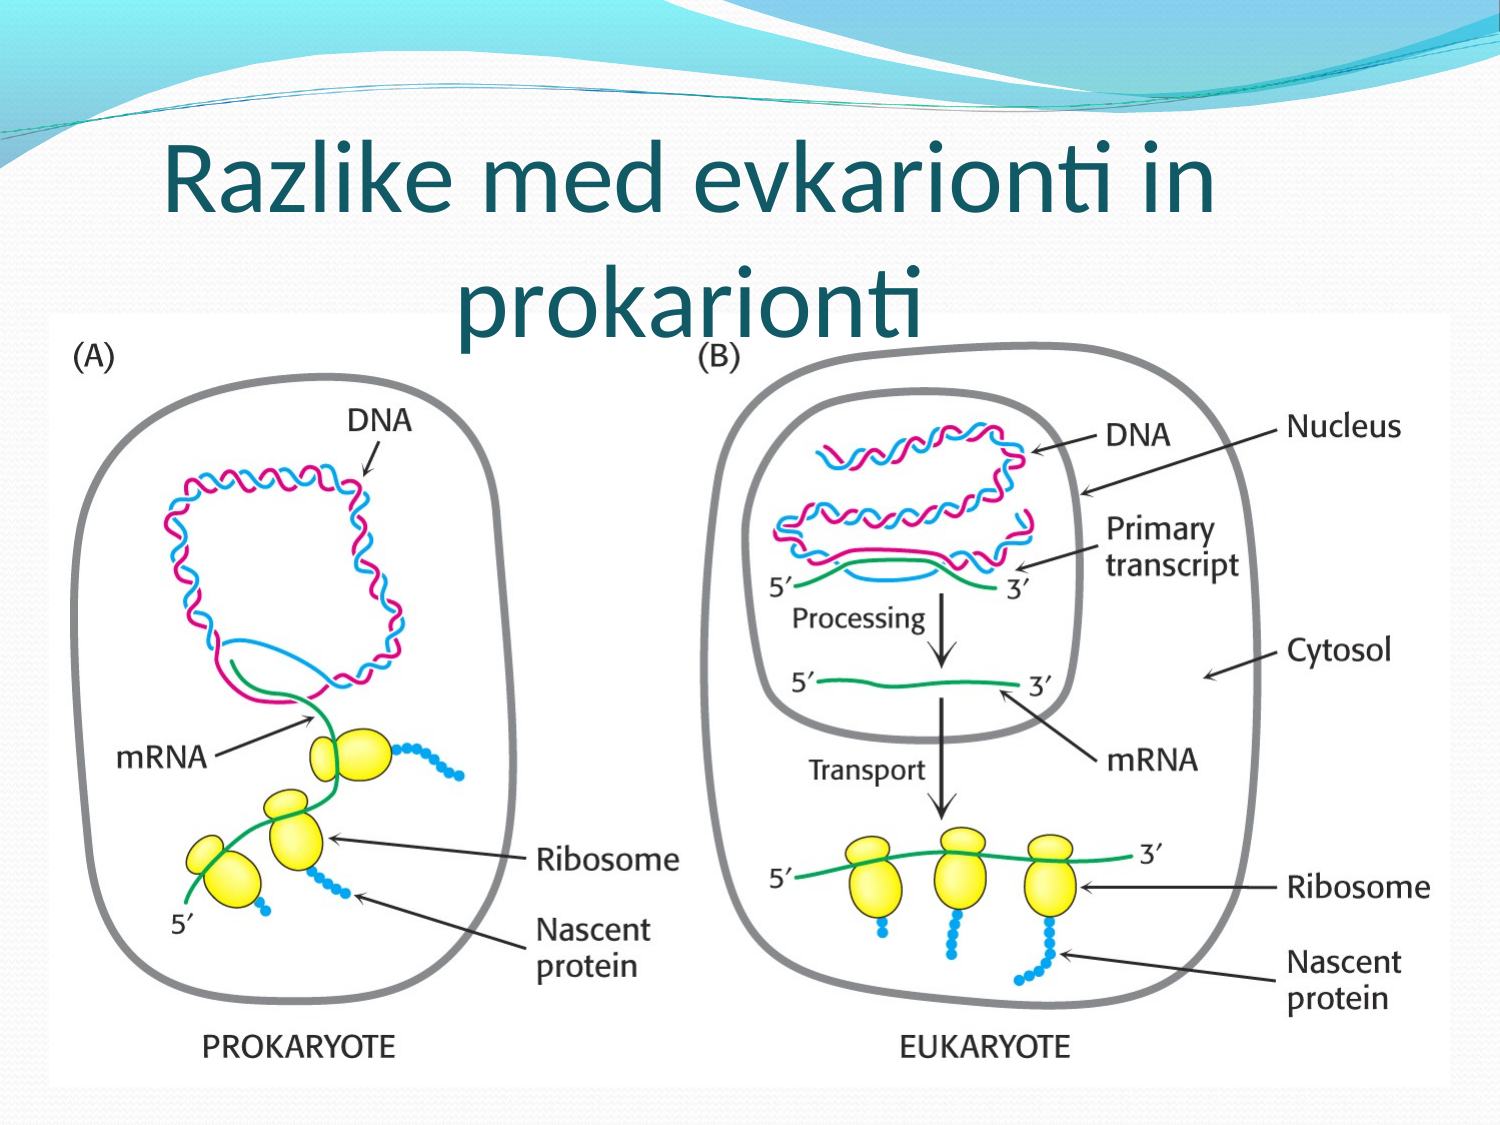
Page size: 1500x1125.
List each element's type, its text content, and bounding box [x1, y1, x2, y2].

text_box Razlike med evkarionti in prokarionti [46, 100, 1335, 366]
picture [0, 0, 1500, 1125]
